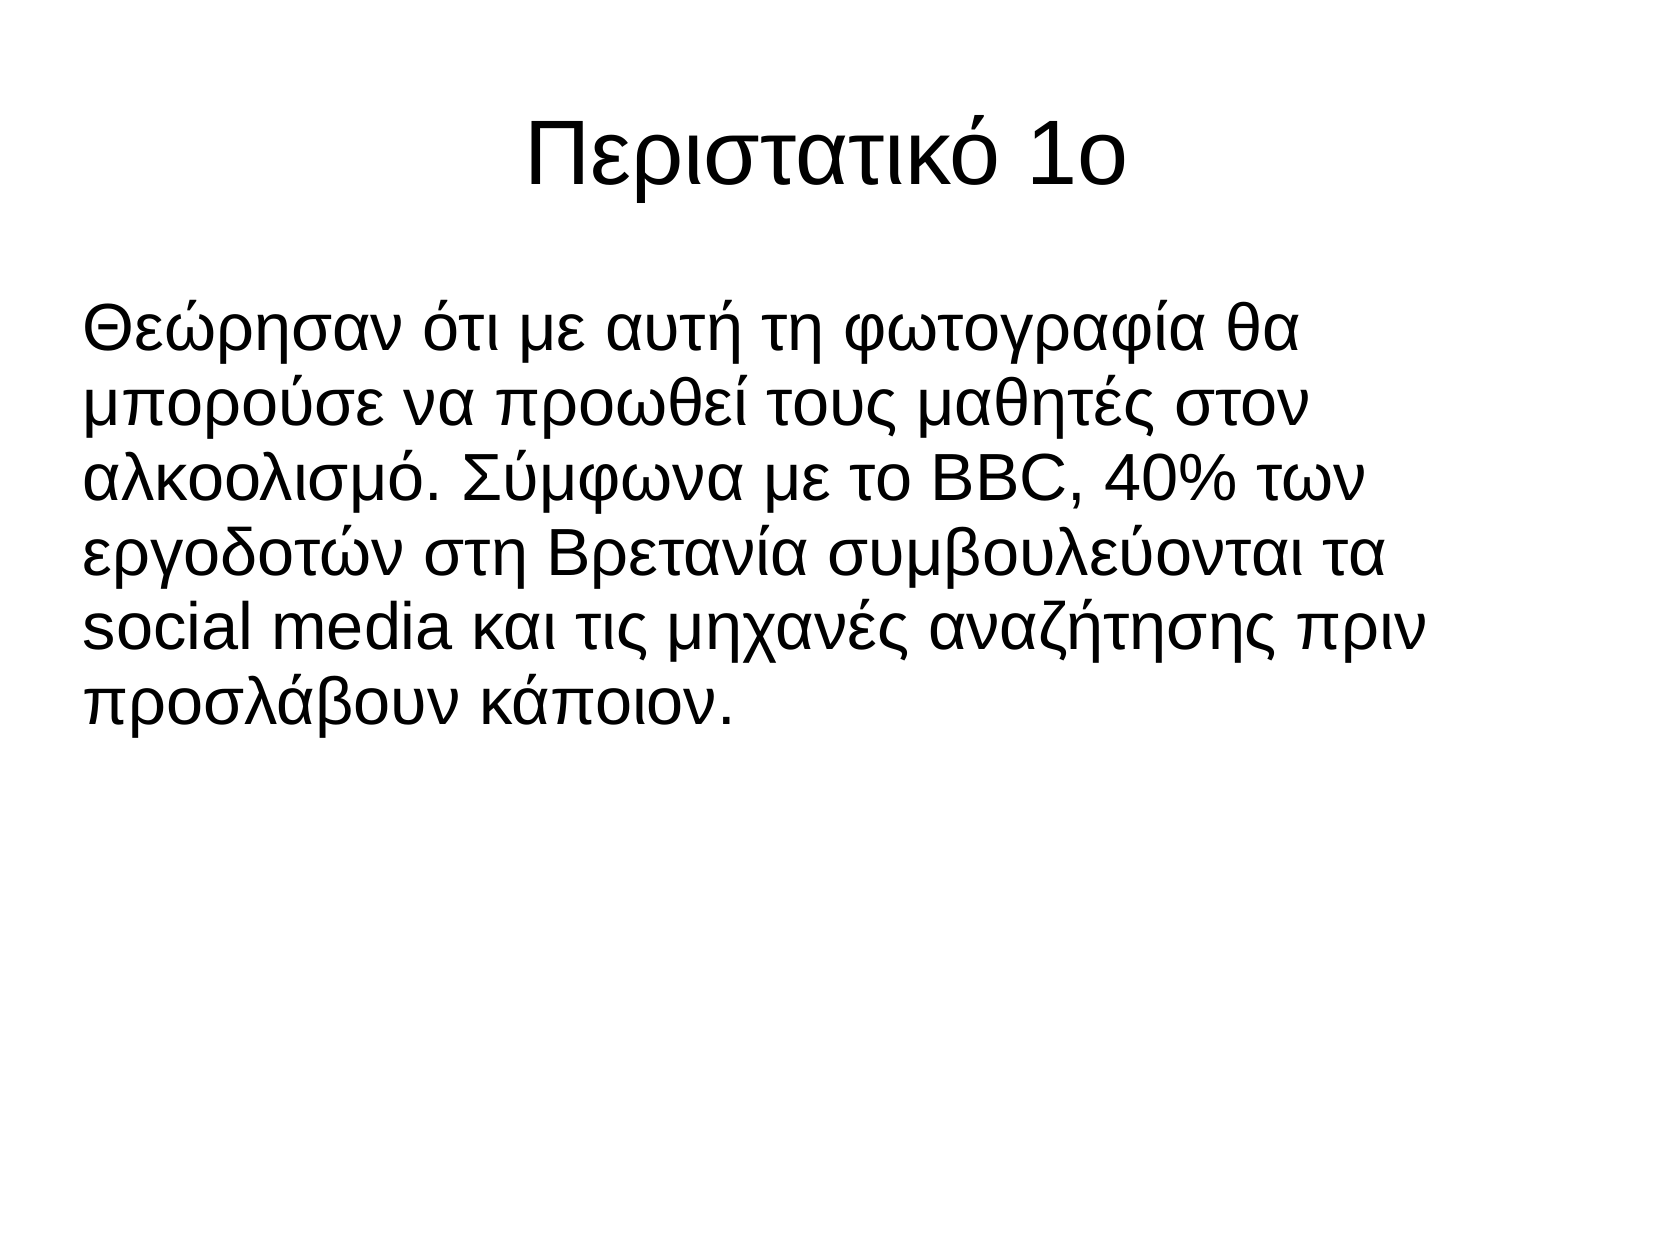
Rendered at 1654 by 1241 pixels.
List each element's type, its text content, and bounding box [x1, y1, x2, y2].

list Θεώρησαν ότι με αυτή τη φωτογραφία θα μπορούσε να προωθεί τους μαθητές στον αλκοολισμό. Σύμφωνα με το BBC, 40% των εργοδοτών στη Βρετανία συμβουλεύονται τα social media και τις μηχανές αναζήτησης πριν προσλάβουν κάποιον. [82, 290, 1538, 1010]
title Περιστατικό 1ο [82, 49, 1571, 257]
